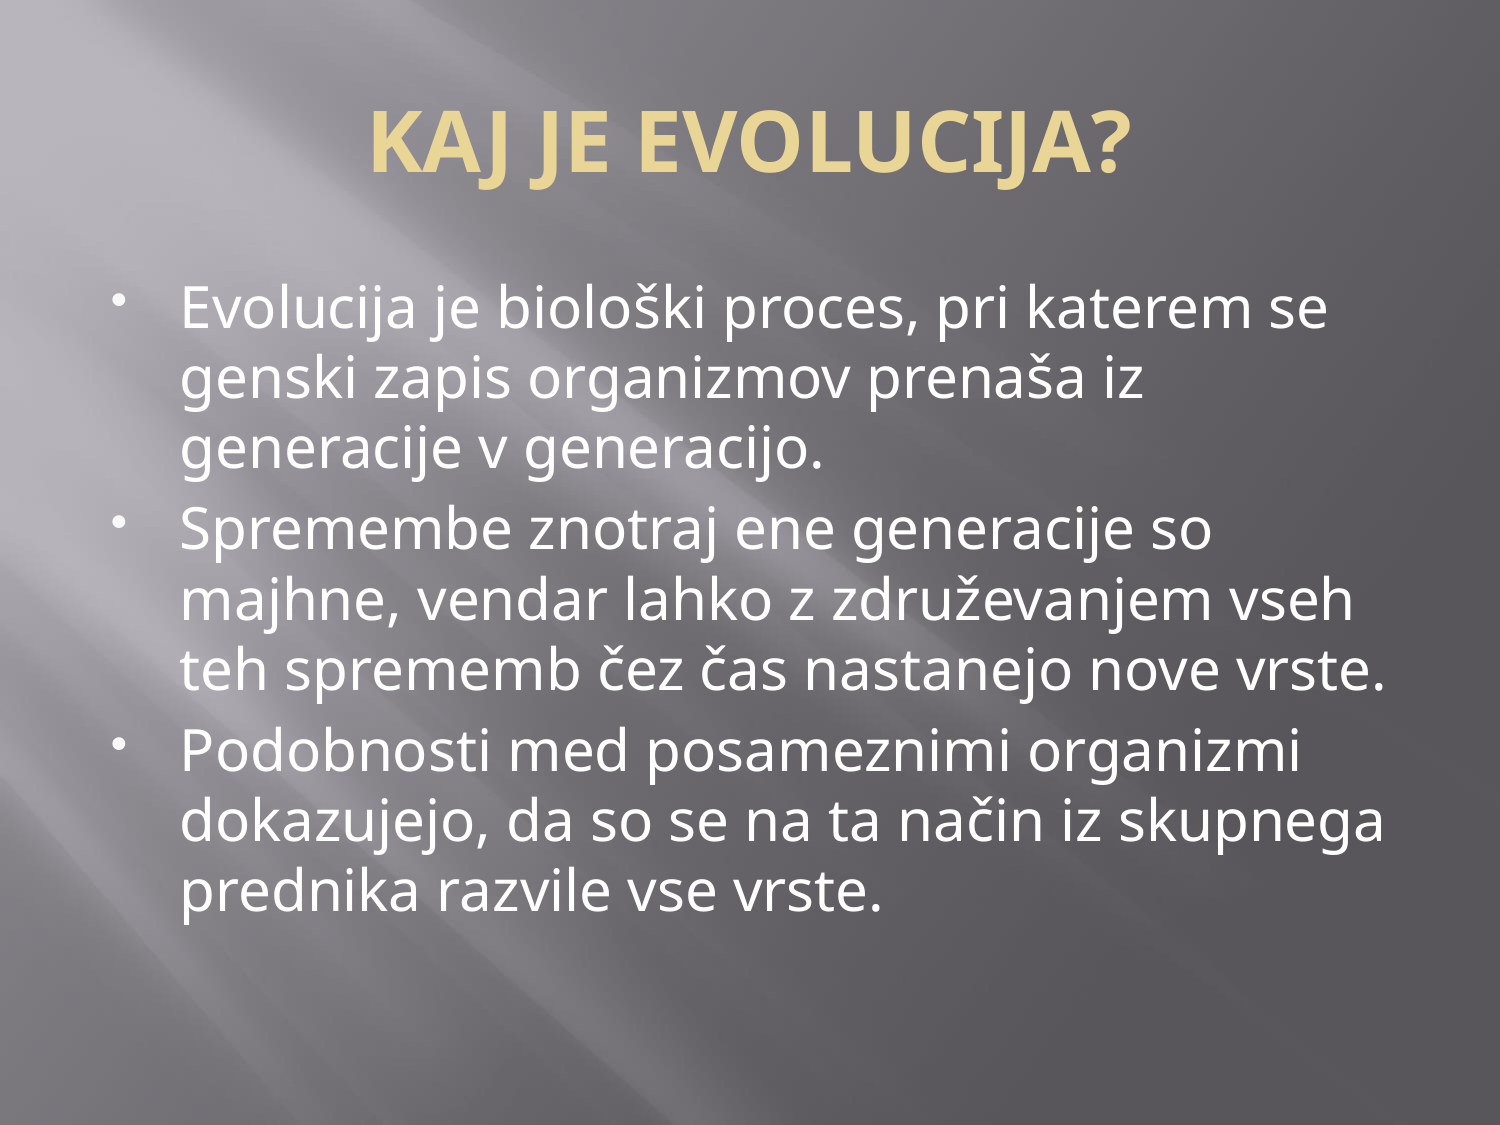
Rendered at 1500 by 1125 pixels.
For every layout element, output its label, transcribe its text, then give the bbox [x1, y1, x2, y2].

picture [0, 0, 1500, 1125]
list Evolucija je biološki proces, pri katerem se genski zapis organizmov prenaša iz generacije v generacijo. Spremembe znotraj ene generacije so majhne, vendar lahko z združevanjem vseh teh sprememb čez čas nastanejo nove vrste. Podobnosti med posameznimi organizmi dokazujejo, da so se na ta način iz skupnega prednika razvile vse vrste. [75, 262, 1425, 1035]
title KAJ JE EVOLUCIJA? [75, 45, 1425, 233]
